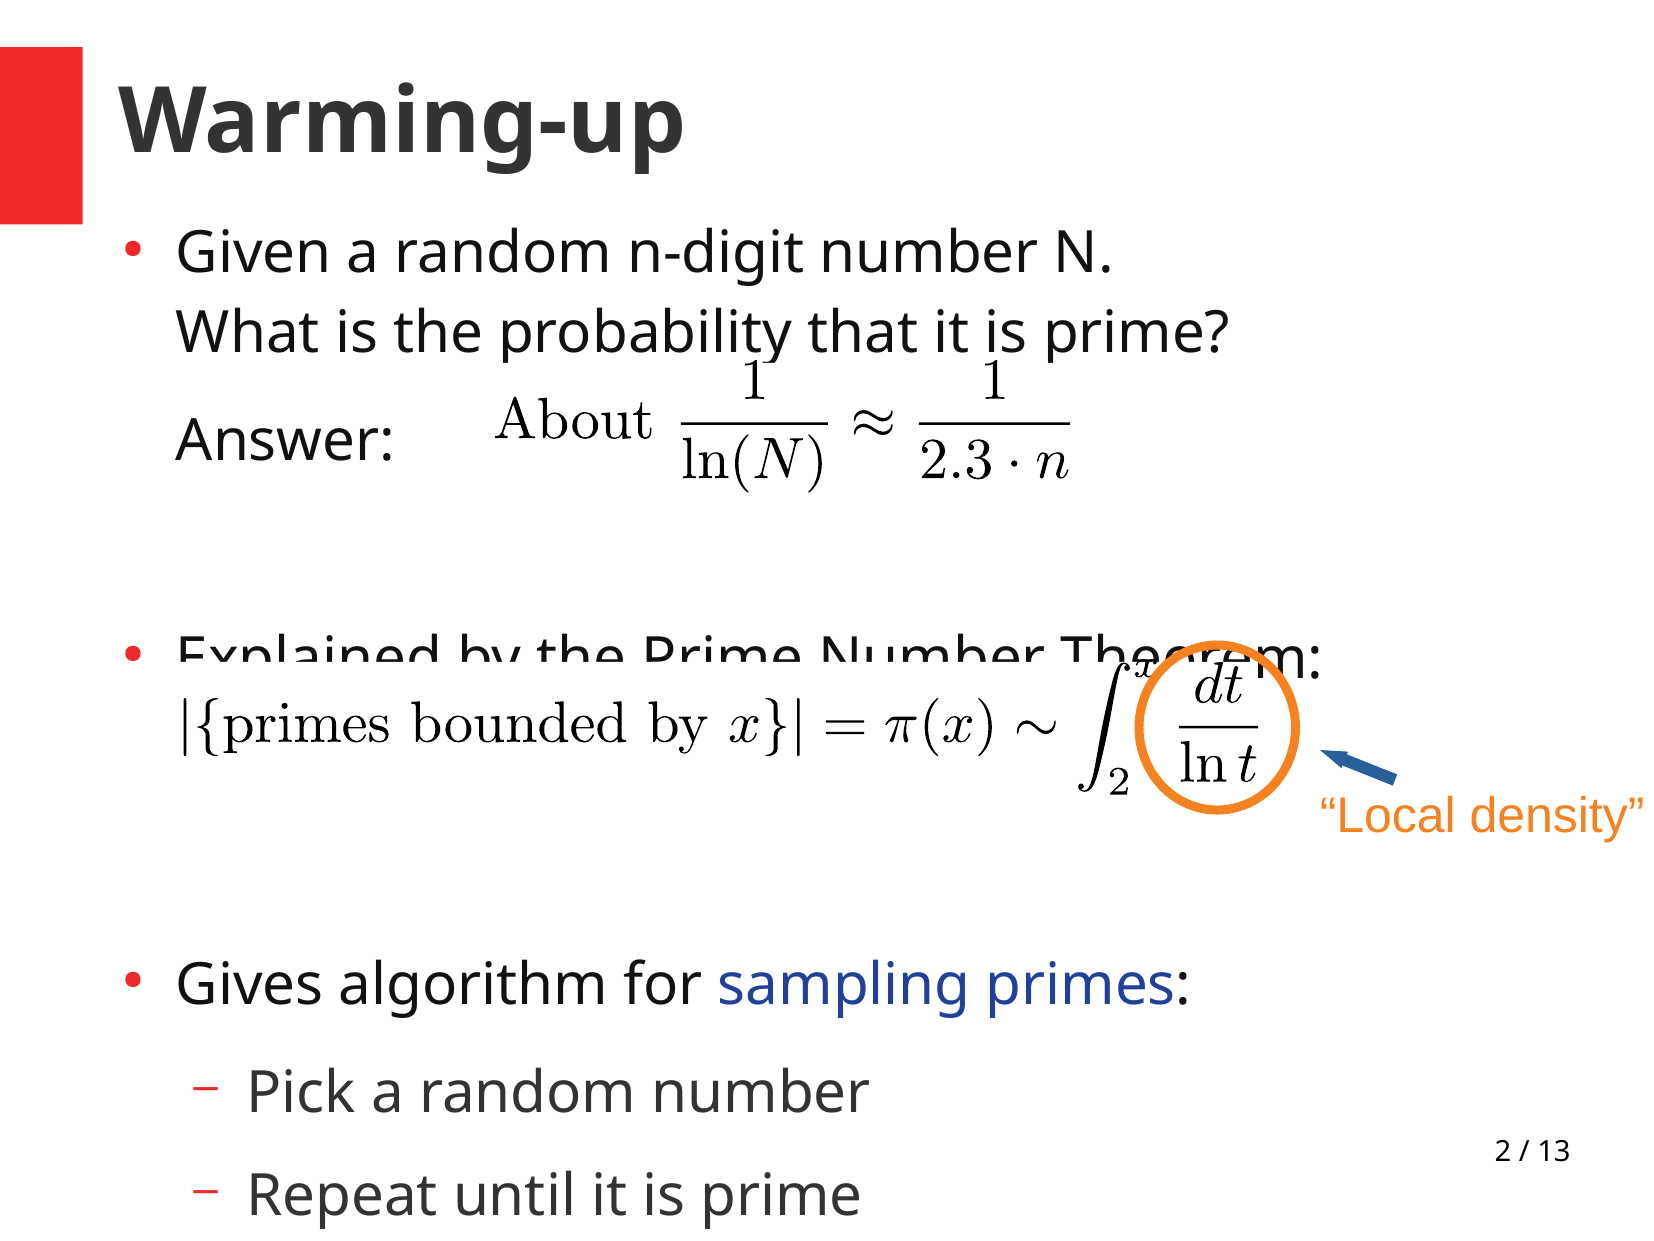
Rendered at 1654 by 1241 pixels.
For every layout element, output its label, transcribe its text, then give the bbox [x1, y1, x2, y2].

text_box “Local density” [1305, 780, 1654, 866]
title Warming-up [118, 13, 1571, 221]
text_box [495, 360, 1071, 493]
list Given a random n-digit number N. What is the probability that it is prime? Answer: Explained by the Prime Number Theorem: Gives algorithm for sampling primes: Pick a random number Repeat until it is prime [105, 210, 1523, 931]
text_box [179, 645, 1296, 811]
